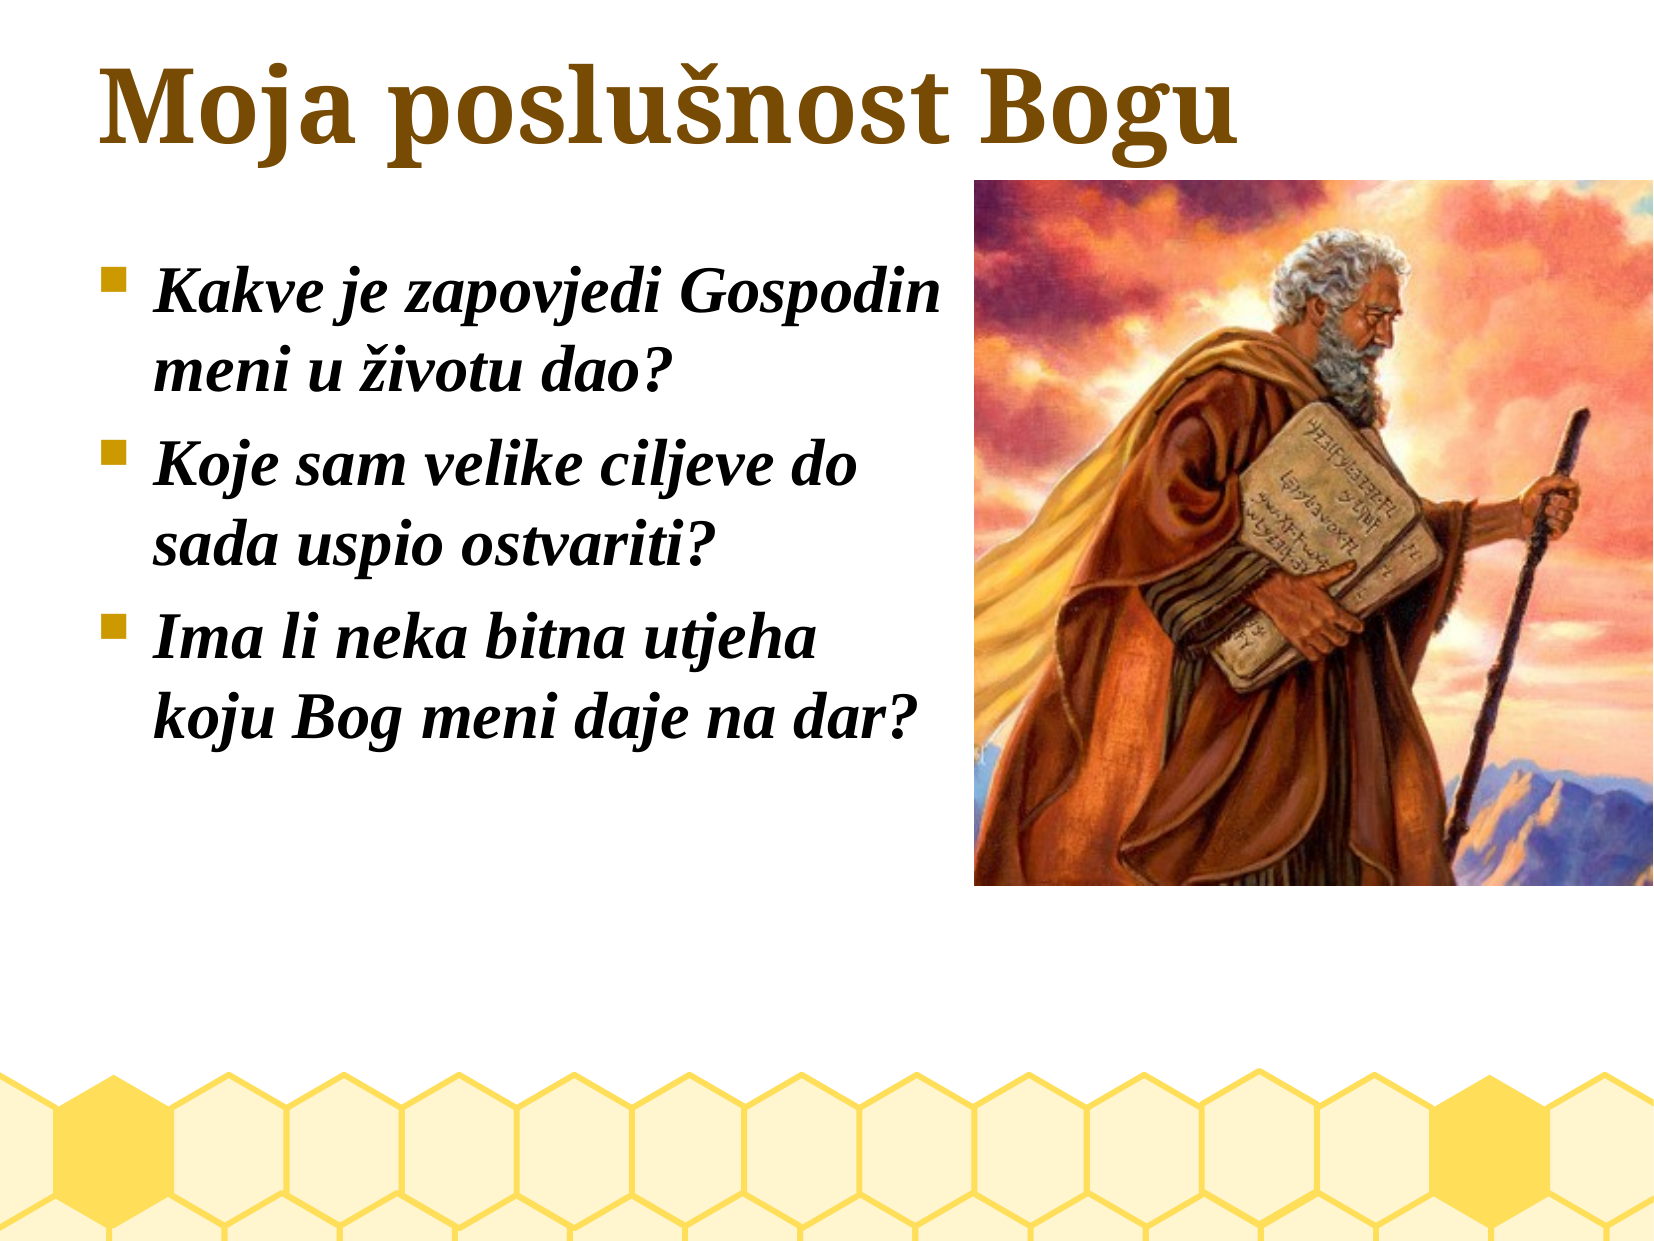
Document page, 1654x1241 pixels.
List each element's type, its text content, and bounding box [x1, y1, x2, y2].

picture [974, 180, 1653, 886]
title Moja poslušnost Bogu [82, 31, 1571, 237]
list Kakve je zapovjedi Gospodin meni u životu dao? Koje sam velike ciljeve do sada uspio ostvariti? Ima li neka bitna utjeha koju Bog meni daje na dar? [82, 237, 975, 916]
